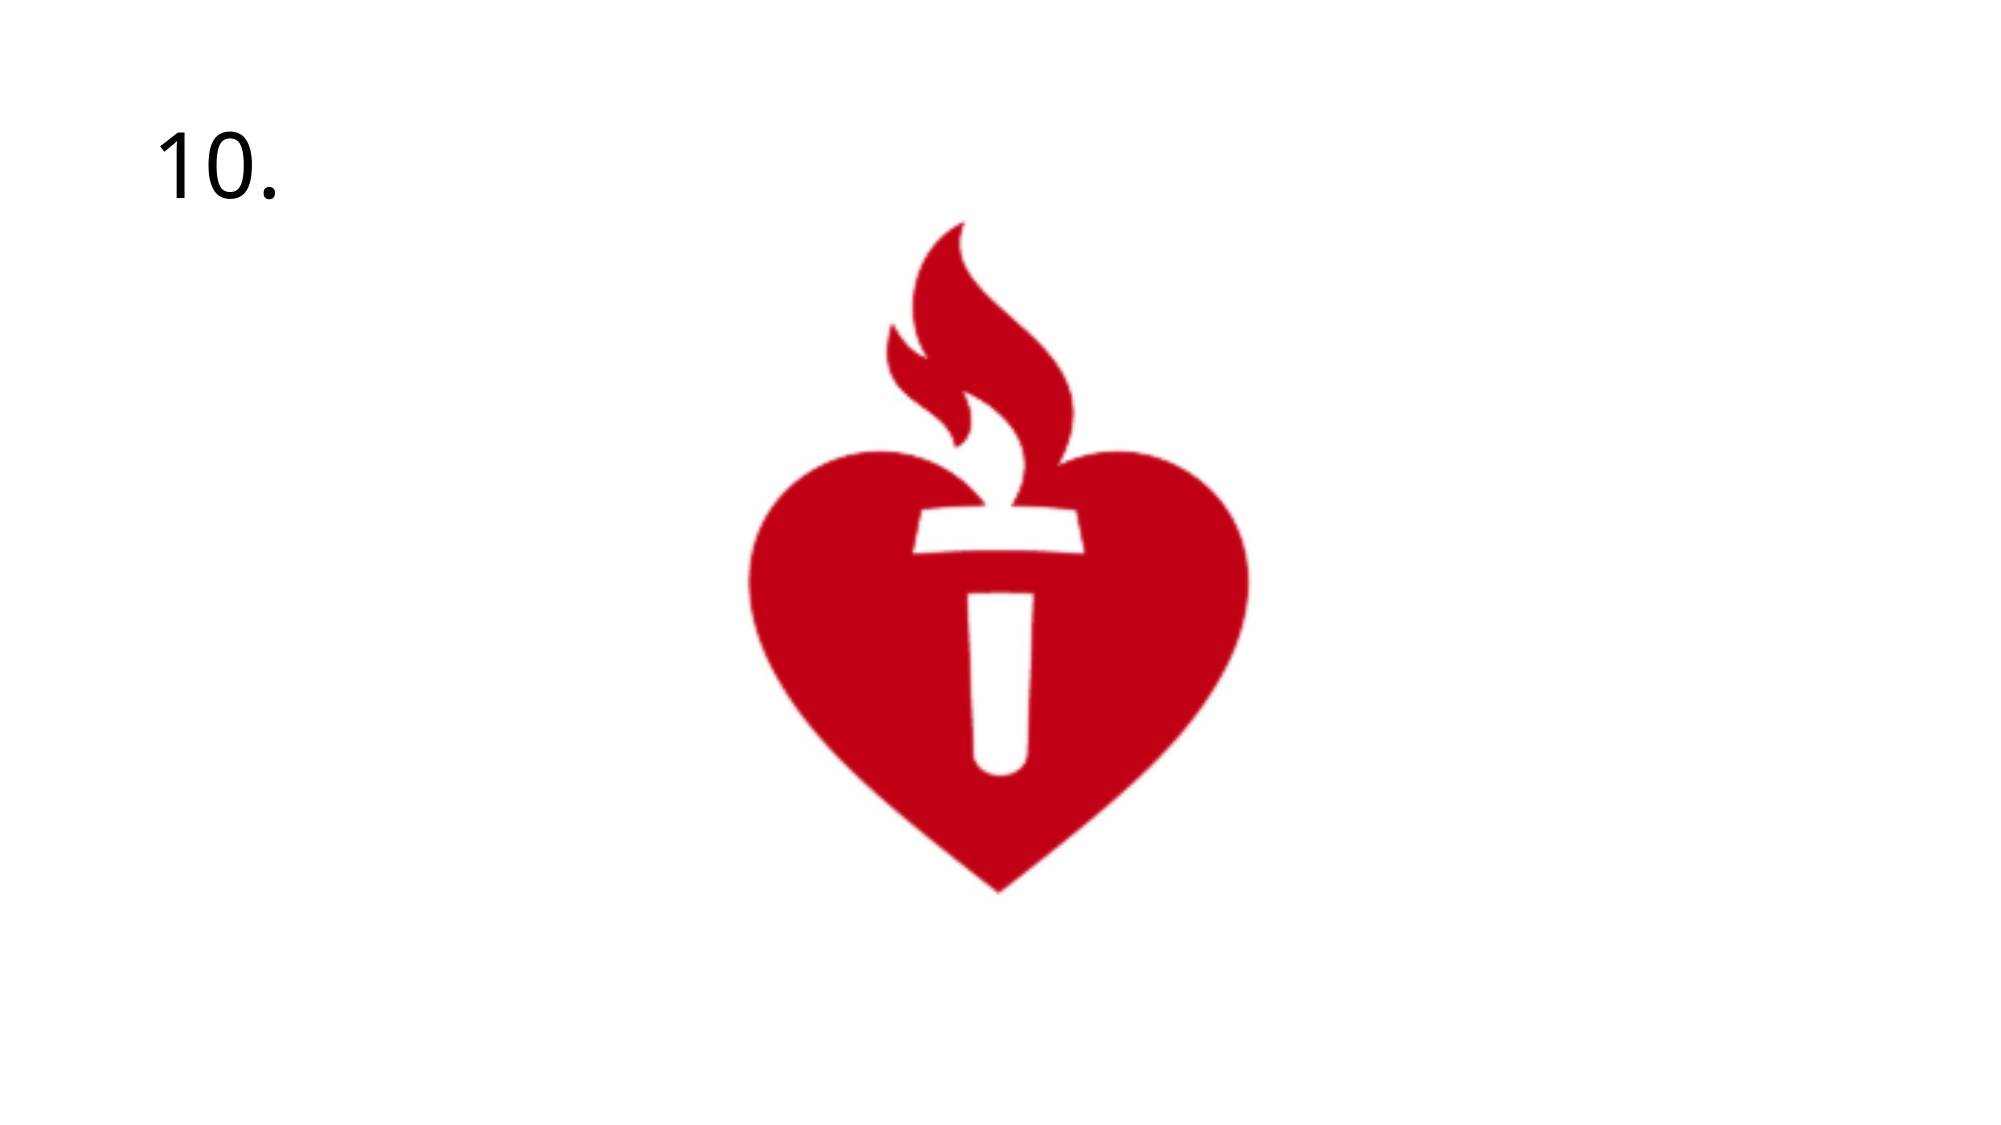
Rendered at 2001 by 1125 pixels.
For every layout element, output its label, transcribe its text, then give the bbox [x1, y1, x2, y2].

picture [665, 172, 1336, 953]
title 10. [137, 59, 1863, 278]
